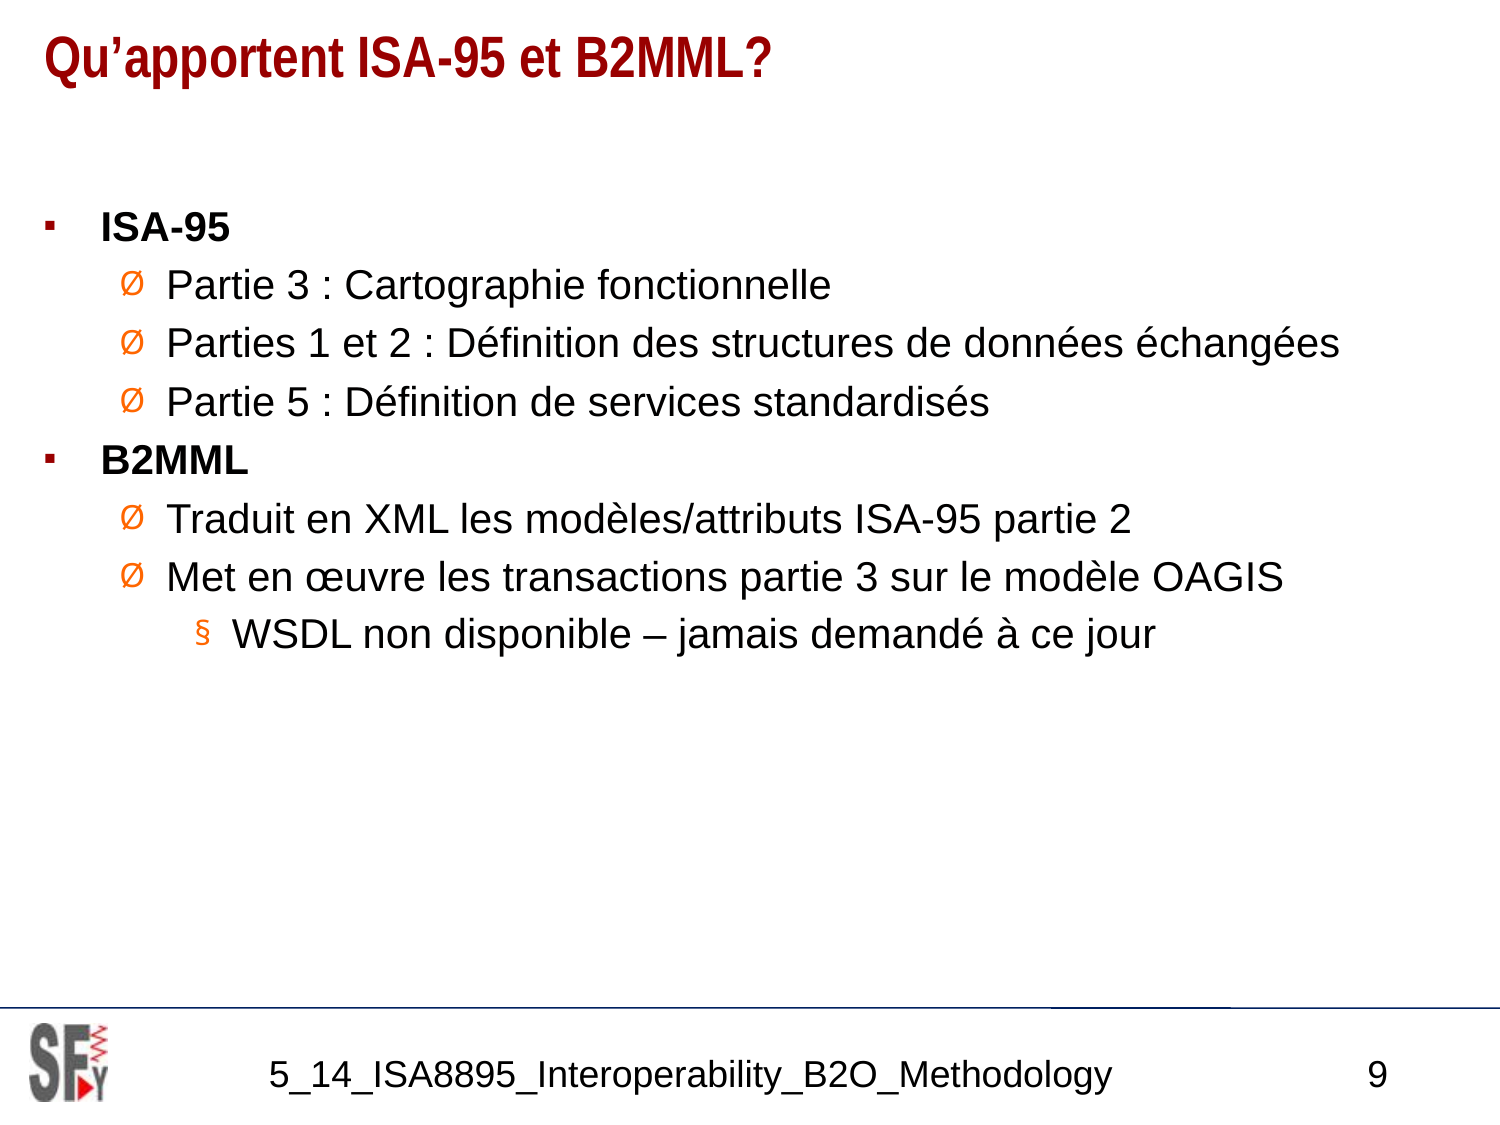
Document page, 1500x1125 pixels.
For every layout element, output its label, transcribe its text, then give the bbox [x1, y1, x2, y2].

title Qu’apportent ISA-95 et B2MML? [29, 12, 1471, 138]
list ISA-95 Partie 3 : Cartographie fonctionnelle Parties 1 et 2 : Définition des structures de données échangées Partie 5 : Définition de services standardisés B2MML Traduit en XML les modèles/attributs ISA-95 partie 2 Met en œuvre les transactions partie 3 sur le modèle OAGIS WSDL non disponible – jamais demandé à ce jour [29, 184, 1471, 988]
footer 5_14_ISA8895_Interoperability_B2O_Methodology [253, 1034, 1336, 1103]
slide_number <numéro> [1352, 1034, 1490, 1103]
picture [29, 1023, 108, 1102]
